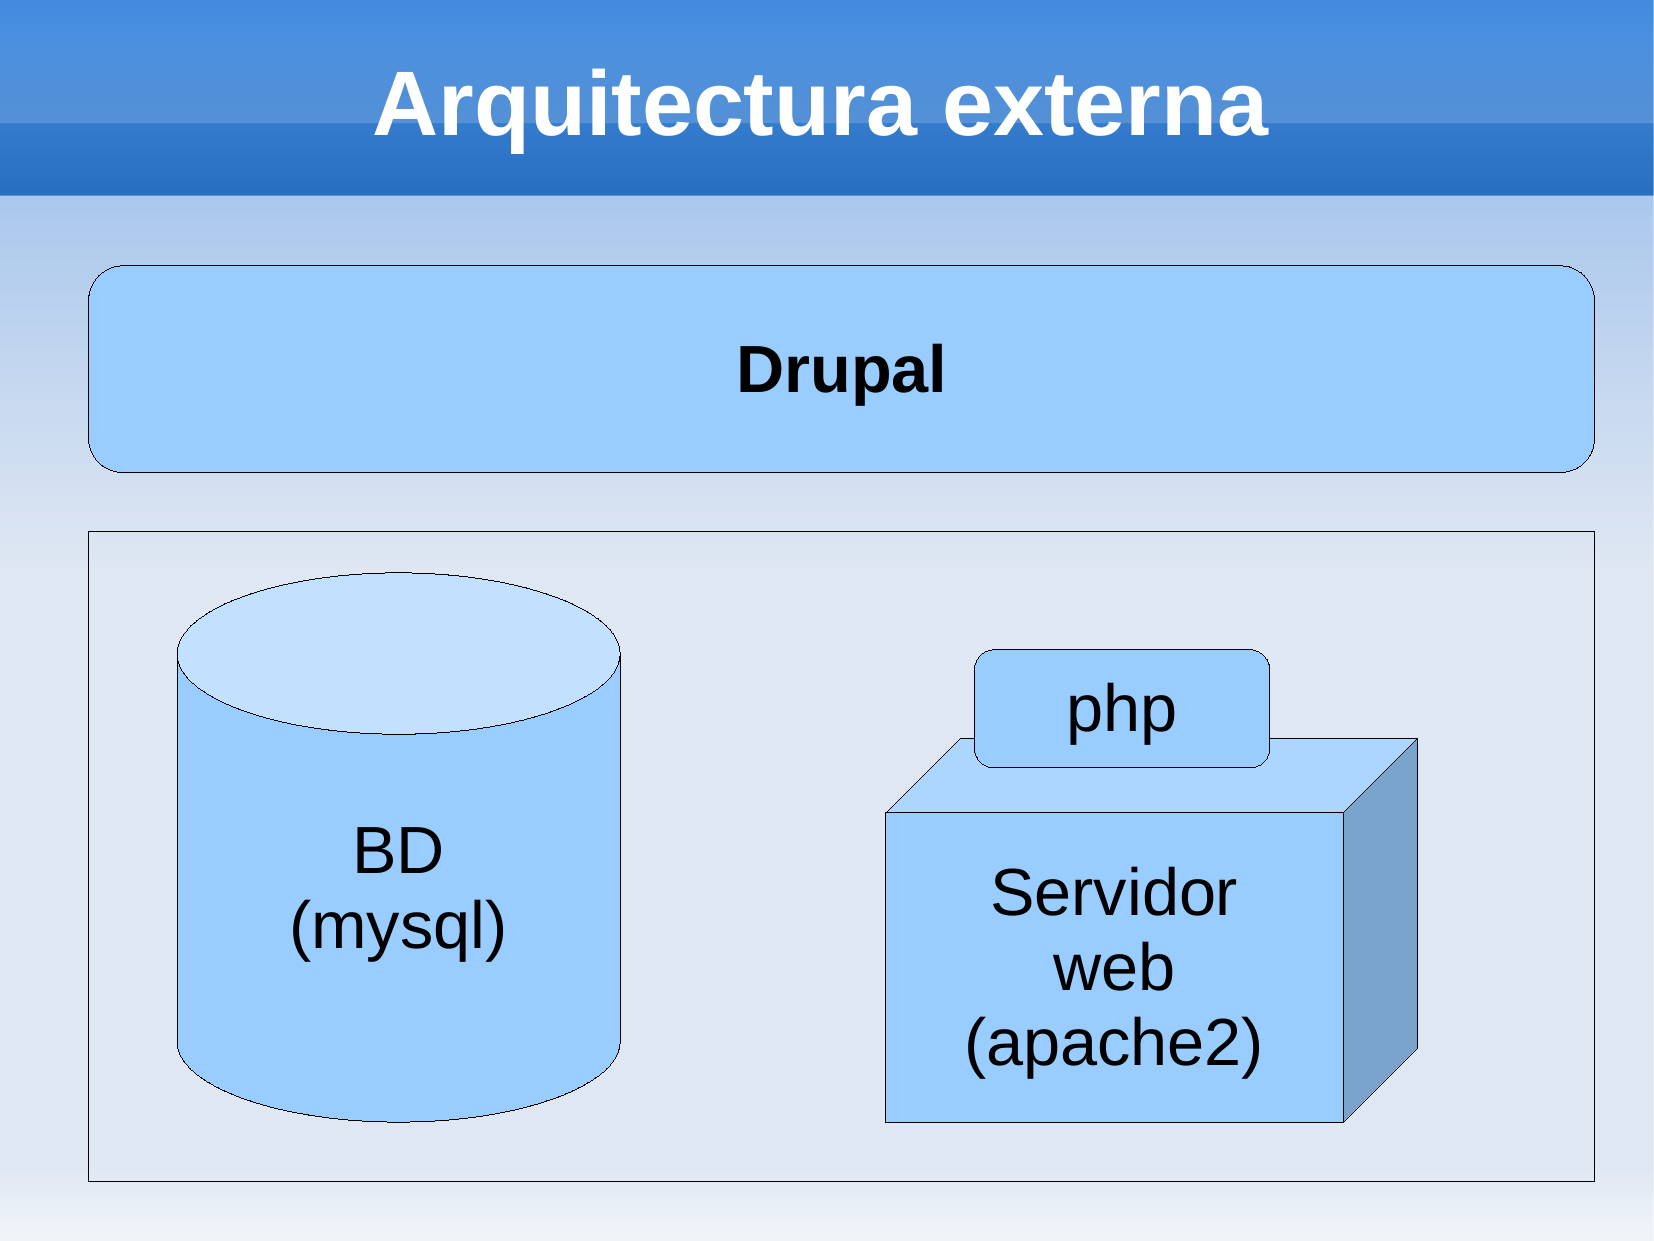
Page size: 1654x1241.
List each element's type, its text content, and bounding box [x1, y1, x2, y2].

title Arquitectura externa [76, 0, 1565, 208]
text_box Drupal [88, 265, 1595, 473]
text_box php [974, 649, 1270, 768]
text_box Servidor web (apache2) [885, 813, 1343, 1123]
picture [0, 0, 1654, 1241]
text_box BD (mysql) [177, 656, 621, 1123]
